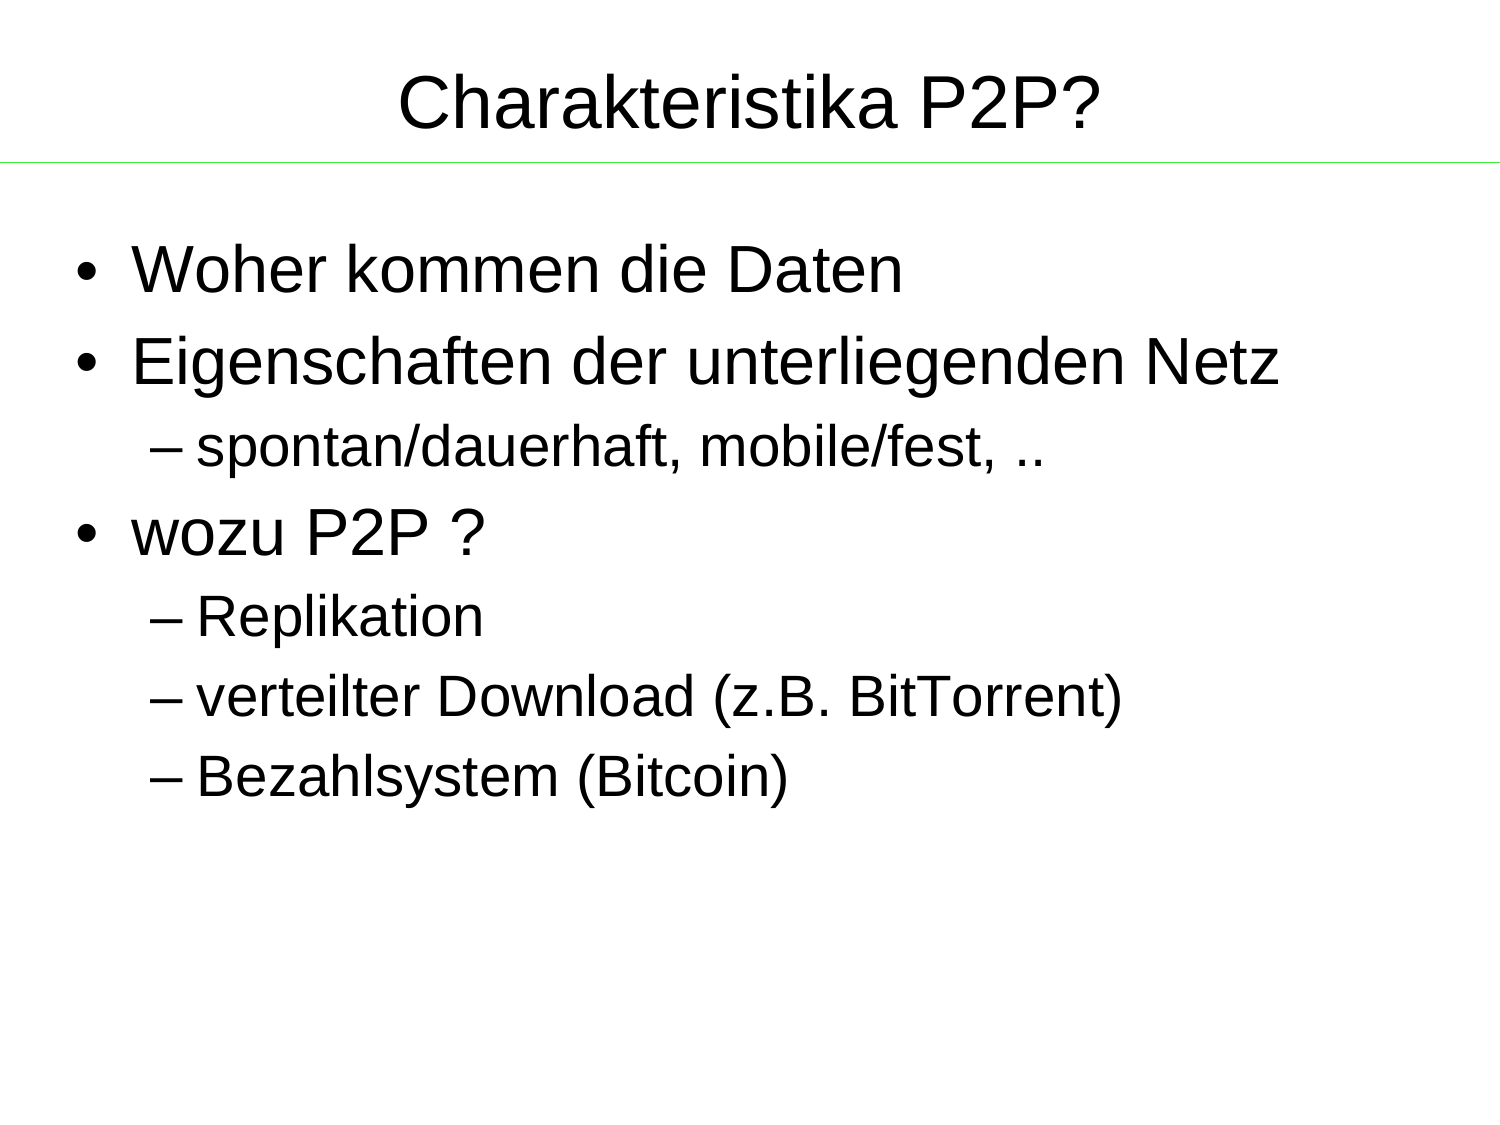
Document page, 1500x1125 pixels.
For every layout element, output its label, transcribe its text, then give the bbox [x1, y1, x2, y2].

list Woher kommen die Daten Eigenschaften der unterliegenden Netz spontan/dauerhaft, mobile/fest, .. wozu P2P ? Replikation verteilter Download (z.B. BitTorrent) Bezahlsystem (Bitcoin) [75, 232, 1426, 986]
title Charakteristika P2P? [75, 57, 1426, 148]
